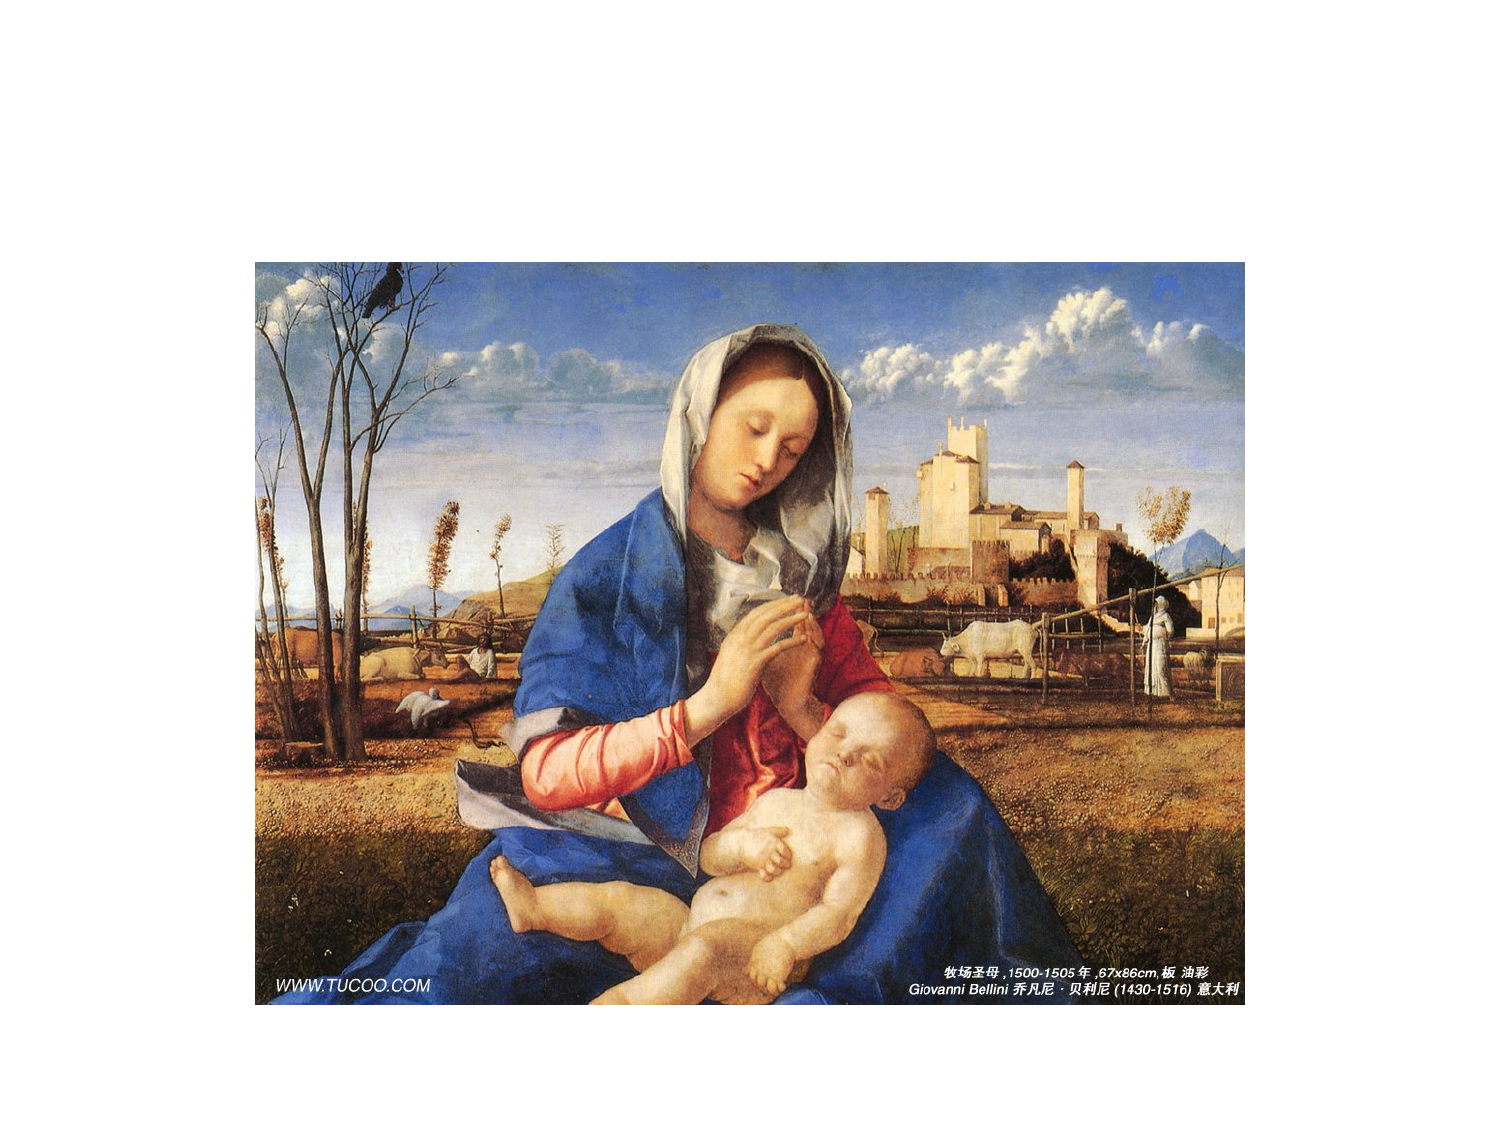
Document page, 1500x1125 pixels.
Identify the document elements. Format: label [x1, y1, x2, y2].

picture [255, 262, 1245, 1005]
